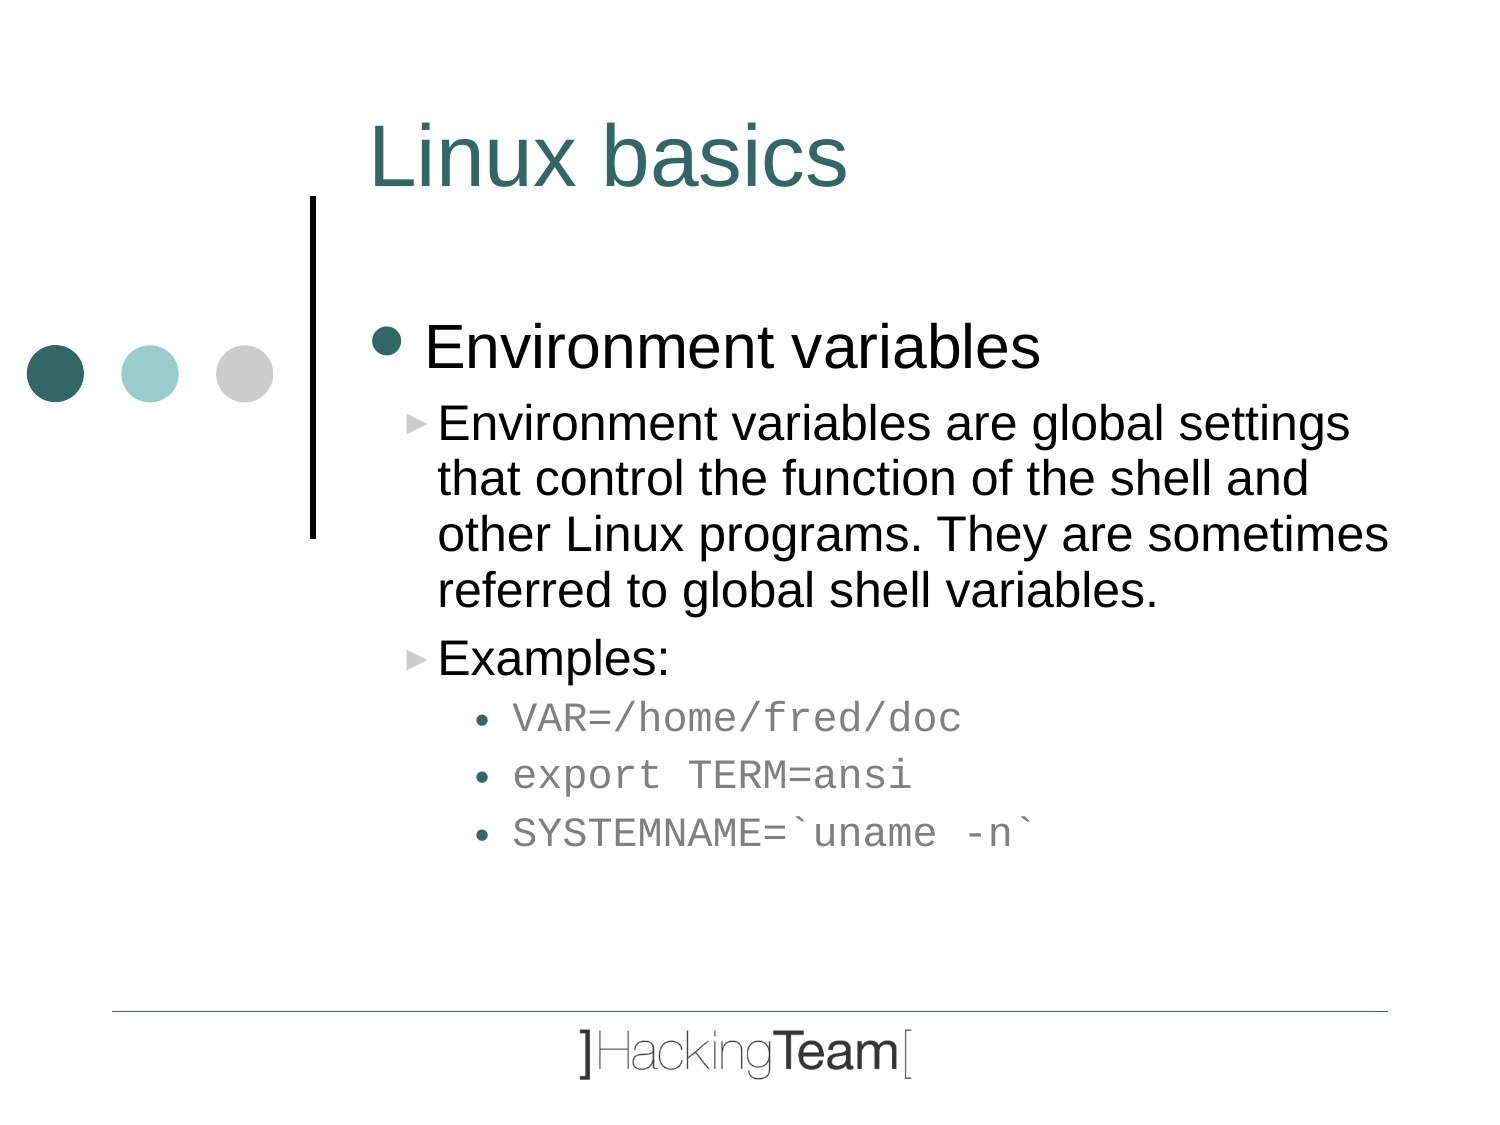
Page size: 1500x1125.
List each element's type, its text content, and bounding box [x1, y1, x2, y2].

list Environment variables Environment variables are global settings that control the function of the shell and other Linux programs. They are sometimes referred to global shell variables. Examples: VAR=/home/fred/doc export TERM=ansi SYSTEMNAME=`uname -n` [249, 312, 1401, 1041]
picture [574, 1041, 916, 1084]
title Linux basics [249, 38, 1401, 275]
